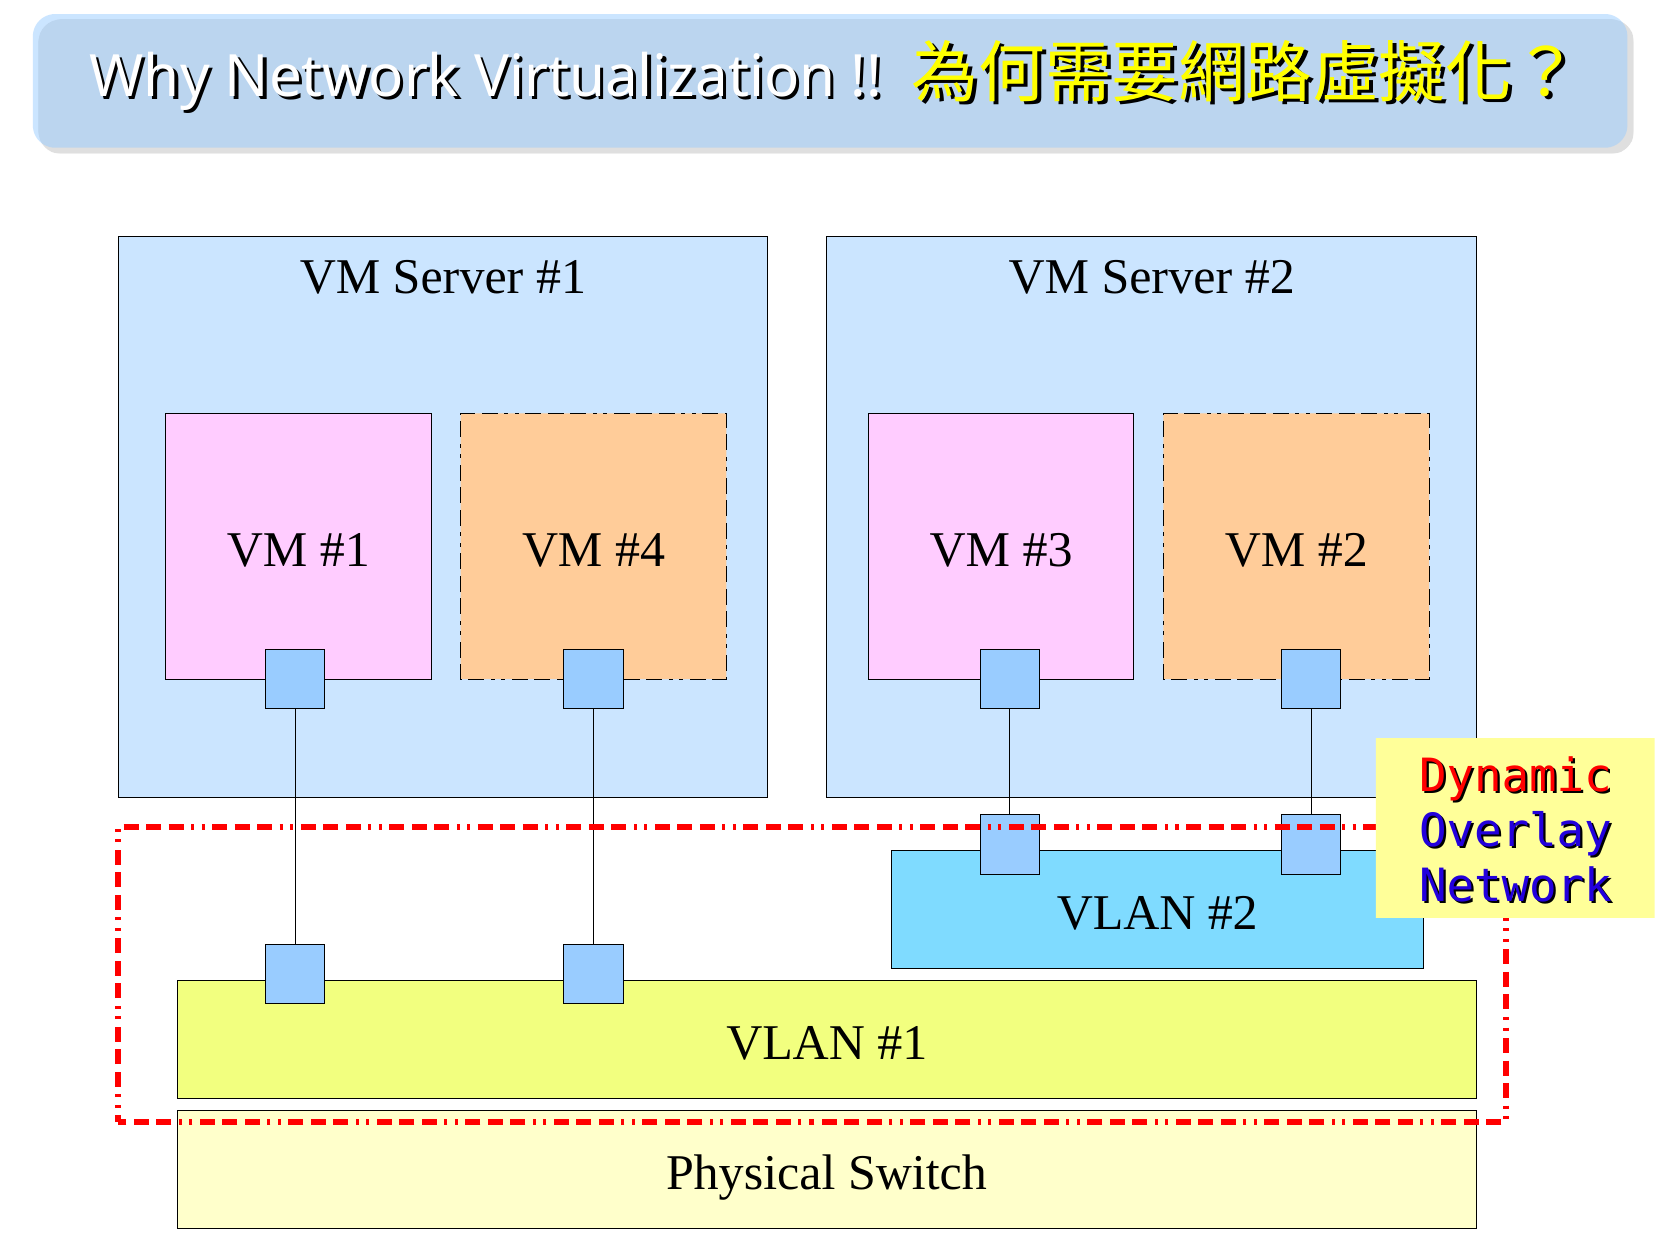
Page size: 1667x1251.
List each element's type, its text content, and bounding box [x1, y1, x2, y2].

text_box [980, 649, 1040, 709]
text_box VLAN #2 [891, 850, 1424, 969]
text_box [980, 814, 1040, 875]
text_box [563, 944, 624, 1004]
text_box [563, 649, 624, 709]
text_box VM #2 [1163, 413, 1430, 680]
text_box [265, 944, 325, 1004]
text_box Why Network Virtualization !! 為何需要網路虛擬化？ [2, 0, 1667, 148]
text_box Dynamic Overlay Network [1375, 738, 1655, 918]
text_box [1281, 649, 1341, 709]
text_box VM Server #2 [826, 236, 1477, 798]
text_box [1281, 814, 1341, 875]
text_box VLAN #1 [177, 980, 1477, 1099]
text_box VM Server #1 [118, 236, 768, 798]
text_box Physical Switch [177, 1110, 1477, 1229]
text_box [265, 649, 325, 709]
text_box VM #3 [868, 413, 1134, 680]
text_box VM #1 [165, 413, 432, 680]
text_box VM #4 [460, 413, 727, 680]
